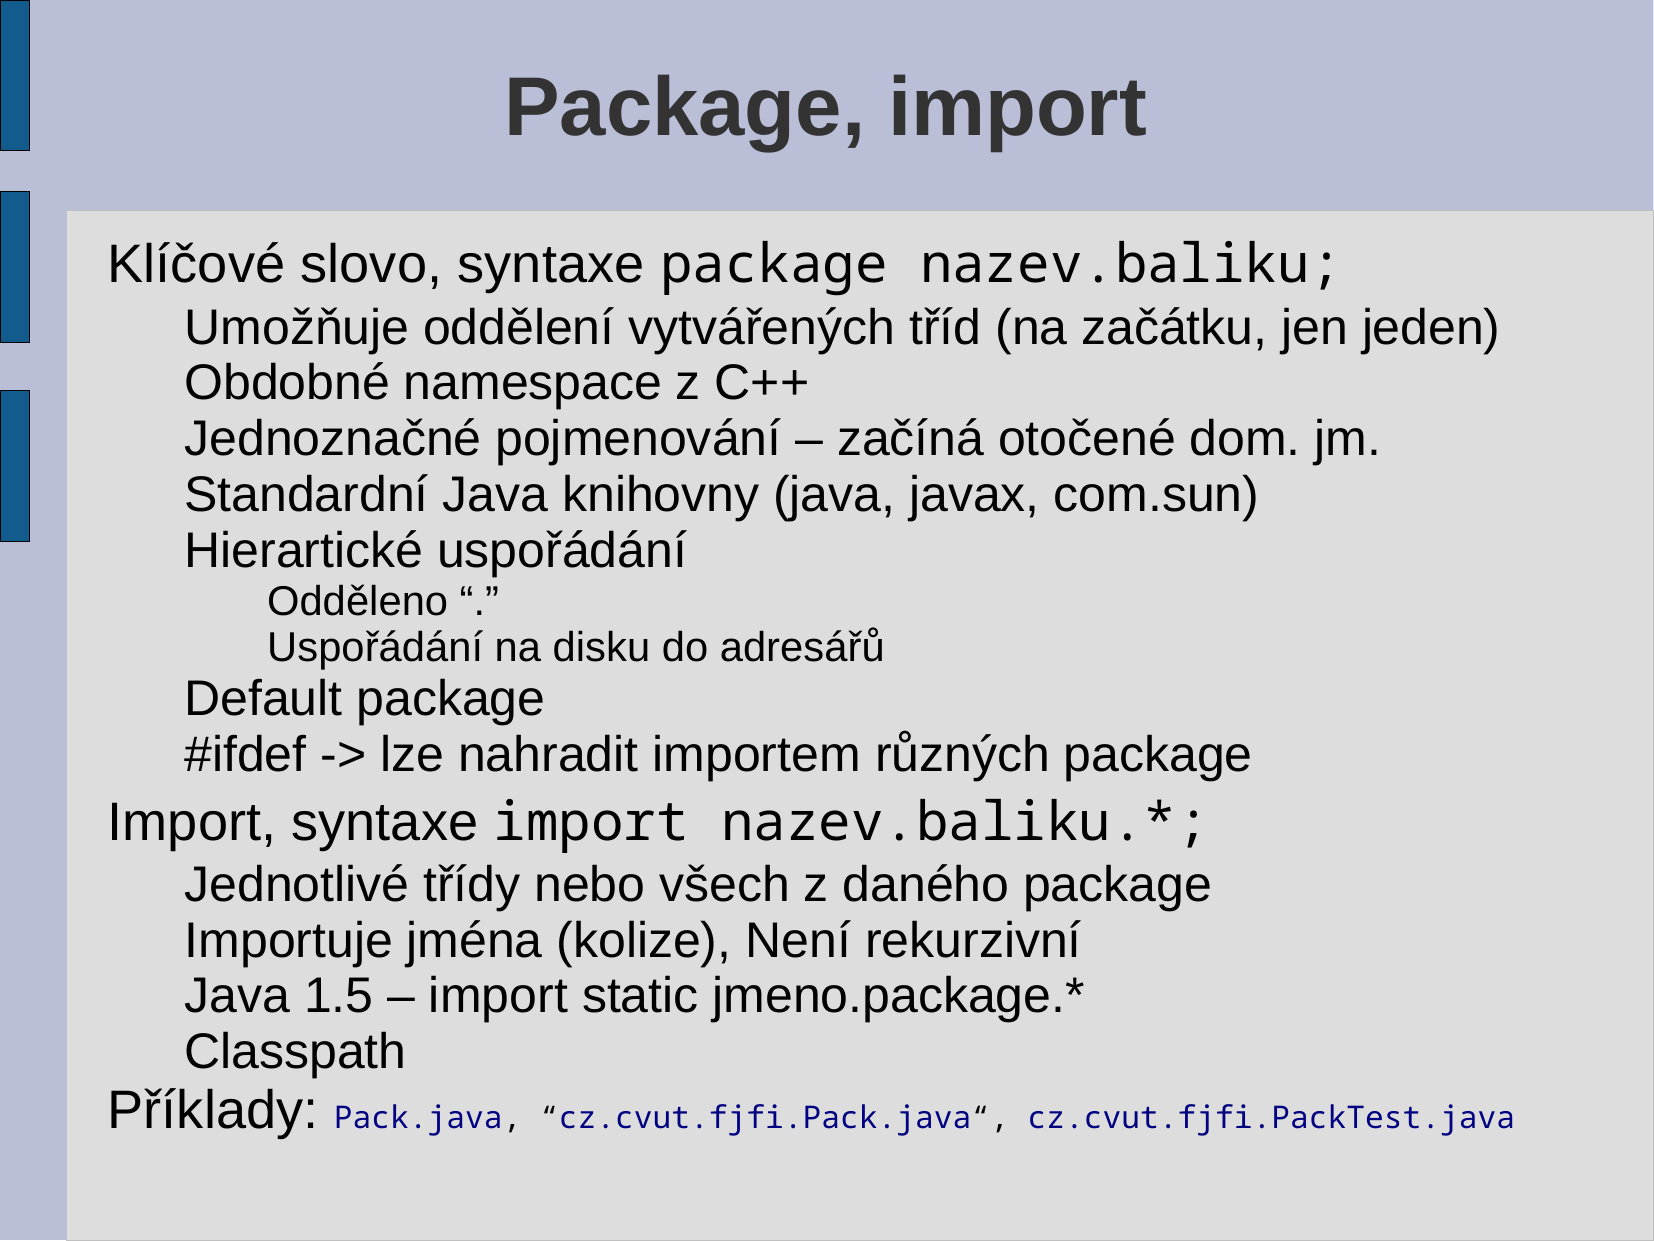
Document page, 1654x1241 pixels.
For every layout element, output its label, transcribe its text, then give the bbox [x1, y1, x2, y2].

title Package, import [120, 17, 1533, 196]
list Klíčové slovo, syntaxe package nazev.baliku; Umožňuje oddělení vytvářených tříd (na začátku, jen jeden) Obdobné namespace z C++ Jednoznačné pojmenování – začíná otočené dom. jm. Standardní Java knihovny (java, javax, com.sun) Hierartické uspořádání Odděleno “.” Uspořádání na disku do adresářů Default package #ifdef -> lze nahradit importem různých package Import, syntaxe import nazev.baliku.*; Jednotlivé třídy nebo všech z daného package Importuje jména (kolize), Není rekurzivní Java 1.5 – import static jmeno.package.* Classpath Příklady: Pack.java, “cz.cvut.fjfi.Pack.java“, cz.cvut.fjfi.PackTest.java [90, 225, 1576, 1197]
